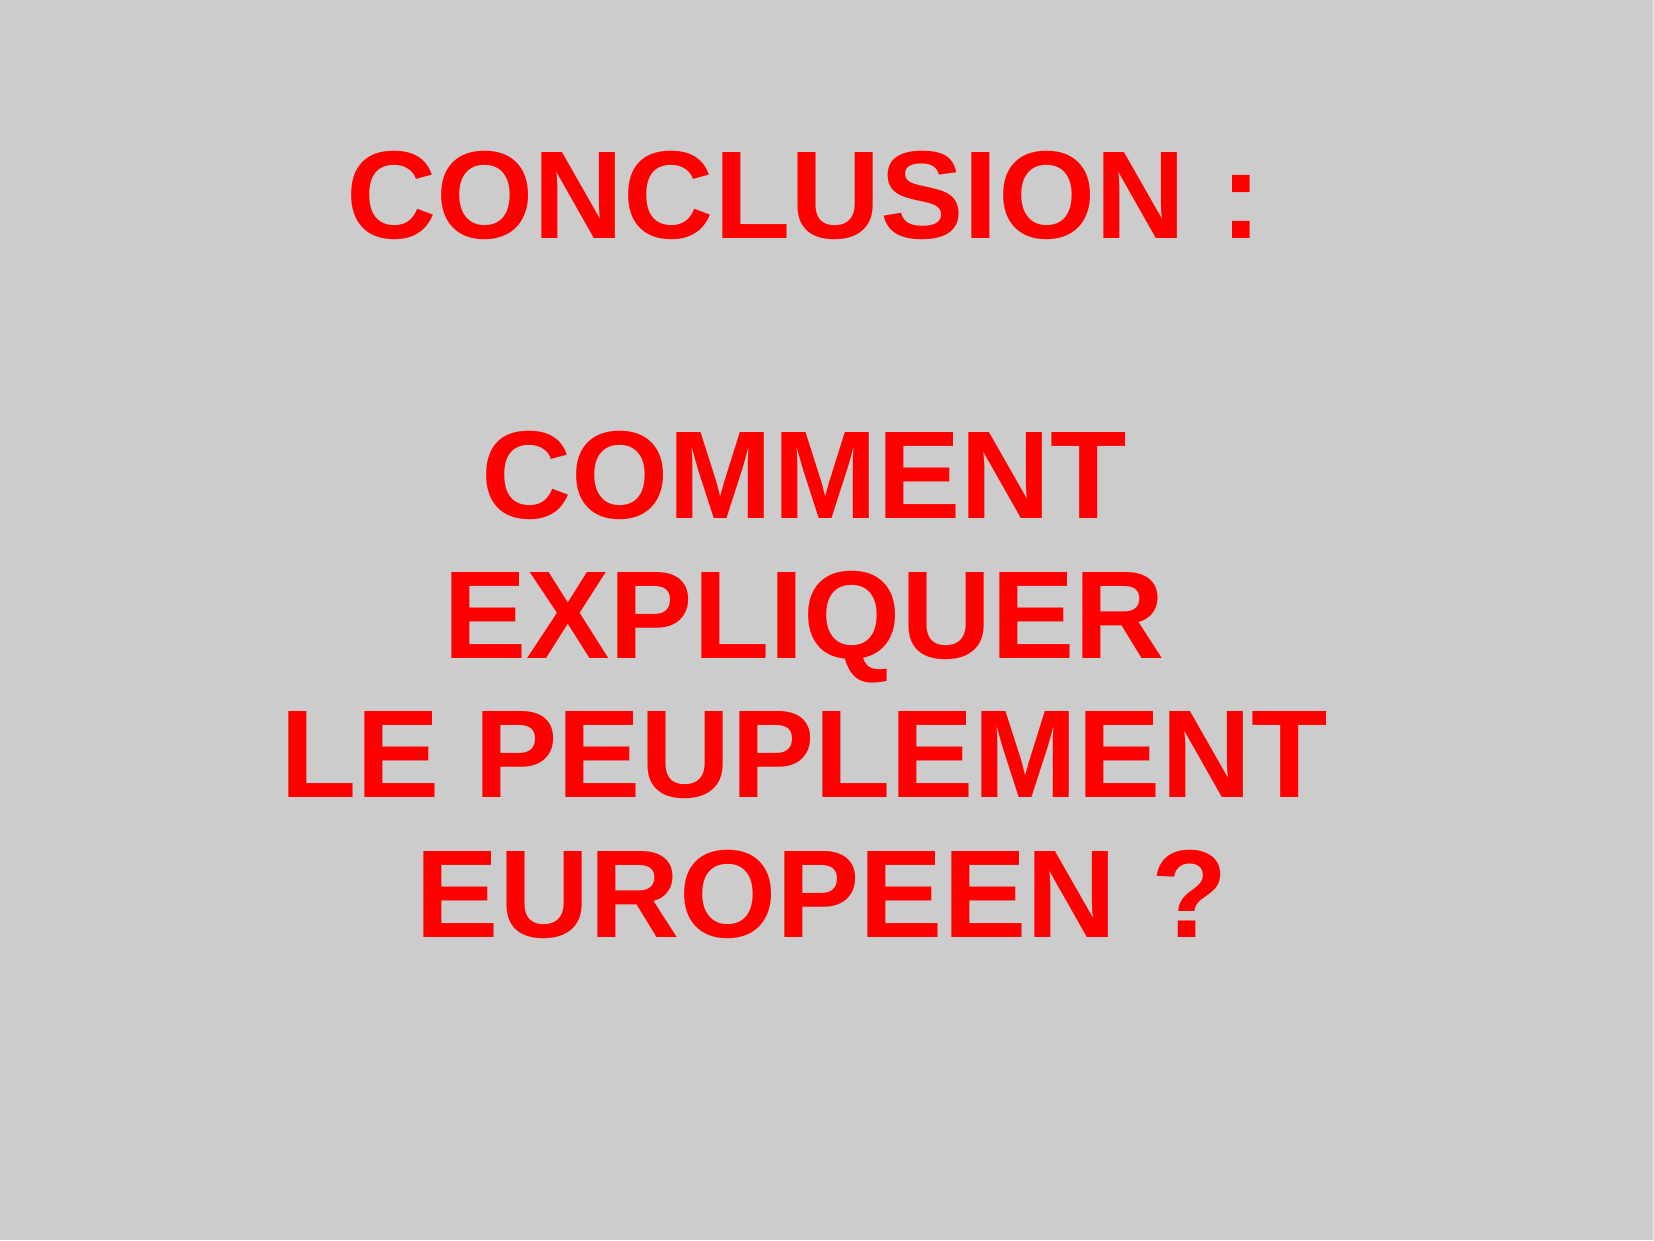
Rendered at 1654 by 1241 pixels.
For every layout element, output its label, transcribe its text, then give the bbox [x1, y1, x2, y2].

text_box CONCLUSION : COMMENT EXPLIQUER LE PEUPLEMENT EUROPEEN ? [265, 118, 1477, 972]
